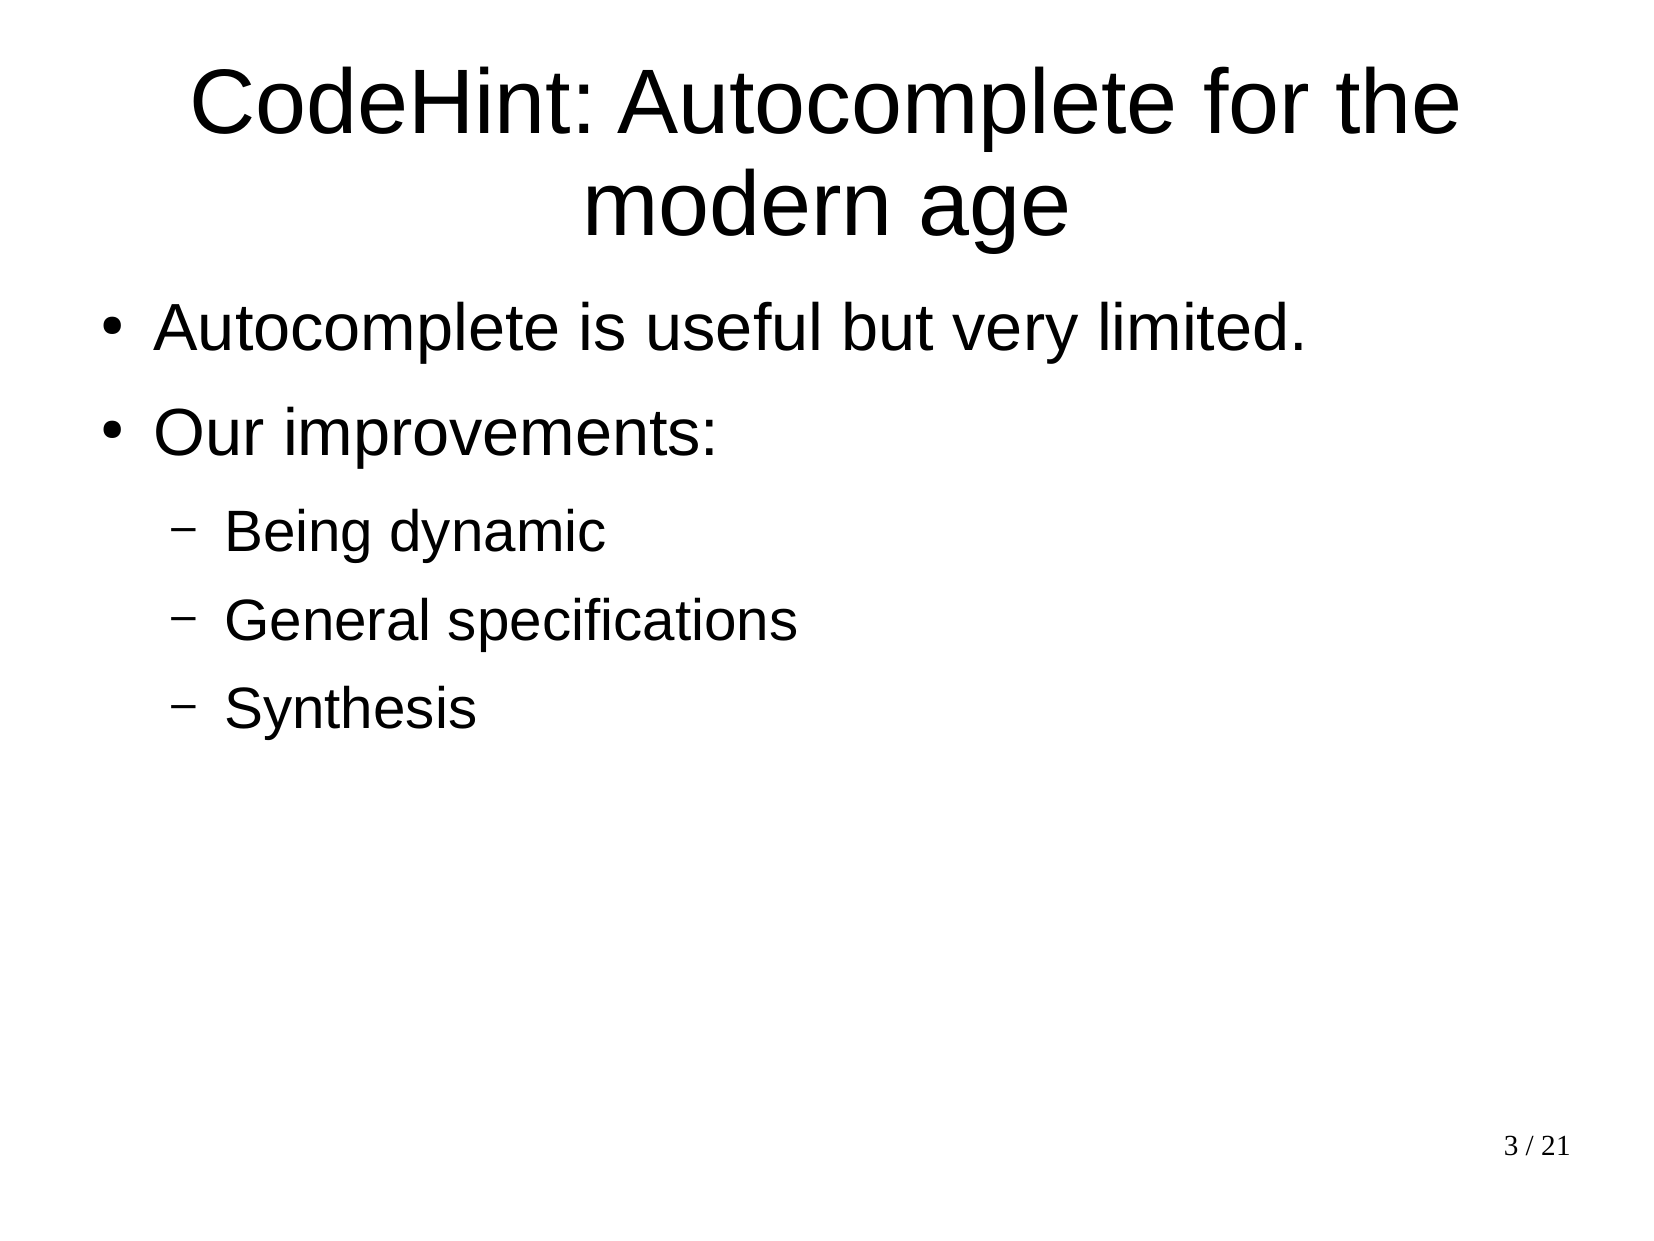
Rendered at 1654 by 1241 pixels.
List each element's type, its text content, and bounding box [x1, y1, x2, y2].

title CodeHint: Autocomplete for the modern age [82, 49, 1571, 257]
list Autocomplete is useful but very limited. Our improvements: Being dynamic General specifications Synthesis [82, 290, 1571, 1010]
